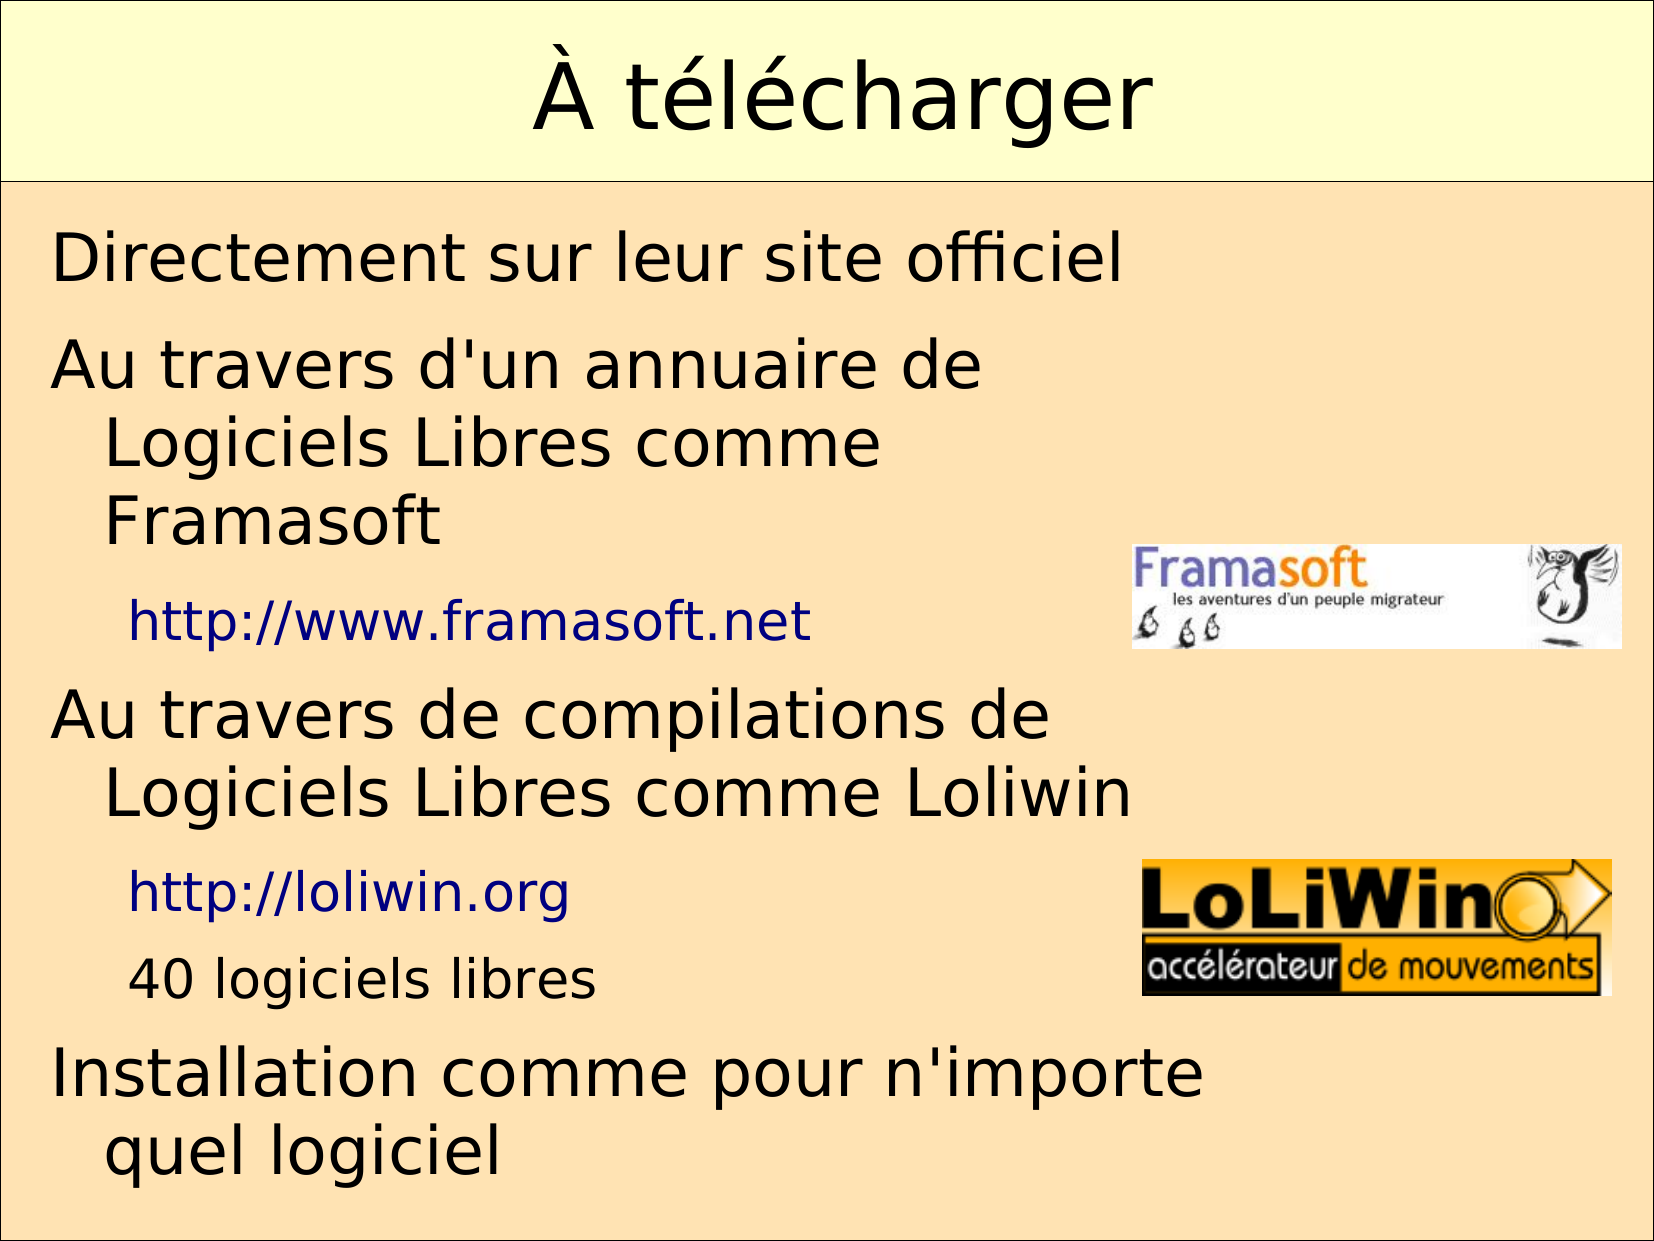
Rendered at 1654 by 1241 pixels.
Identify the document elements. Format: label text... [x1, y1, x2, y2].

picture [1132, 544, 1622, 649]
title À télécharger [135, 43, 1552, 151]
list Directement sur leur site officiel Au travers d'un annuaire de Logiciels Libres comme Framasoft http://www.framasoft.net Au travers de compilations de Logiciels Libres comme Loliwin http://loliwin.org 40 logiciels libres Installation comme pour n'importe quel logiciel [32, 219, 1221, 1191]
picture [1142, 859, 1612, 996]
